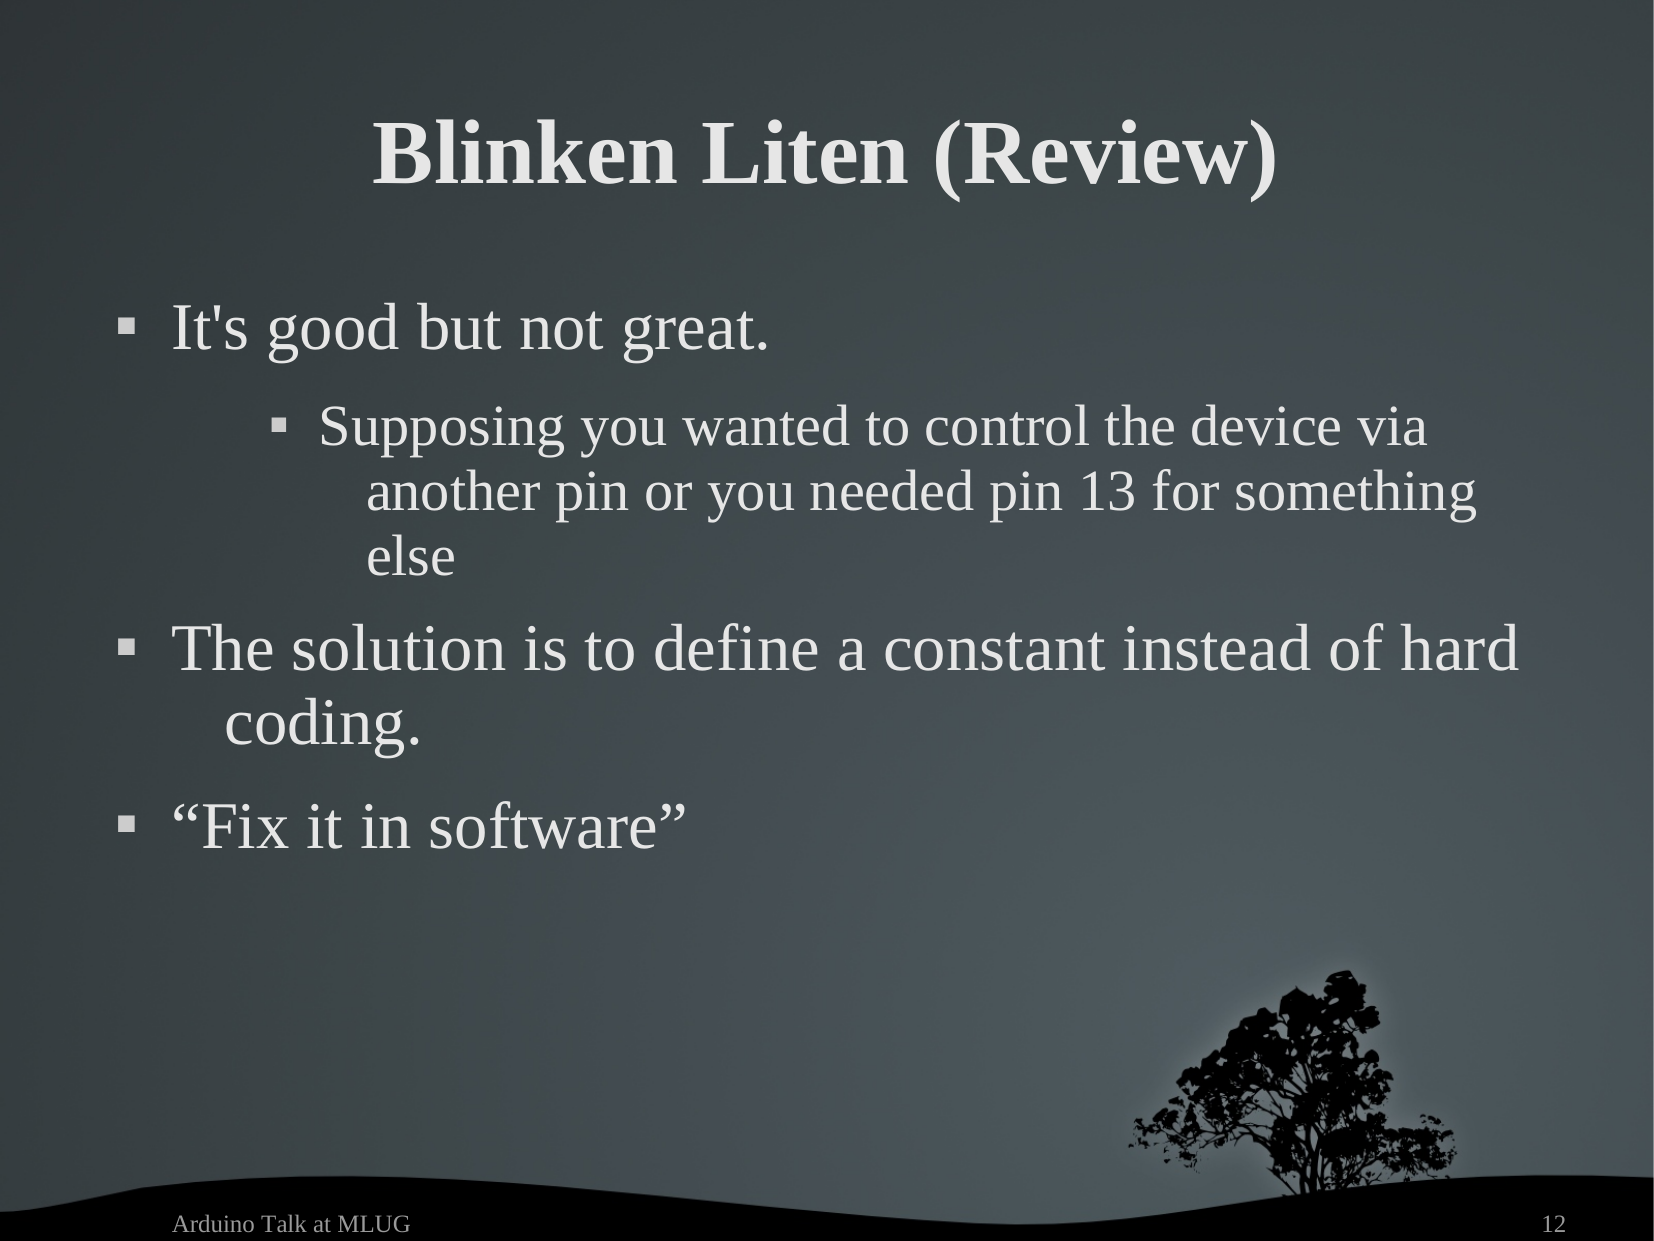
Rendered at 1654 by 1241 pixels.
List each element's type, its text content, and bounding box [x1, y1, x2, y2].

title Blinken Liten (Review) [82, 49, 1571, 257]
list It's good but not great. Supposing you wanted to control the device via another pin or you needed pin 13 for something else The solution is to define a constant instead of hard coding. “Fix it in software” [82, 290, 1571, 1109]
picture [0, 0, 1654, 1241]
